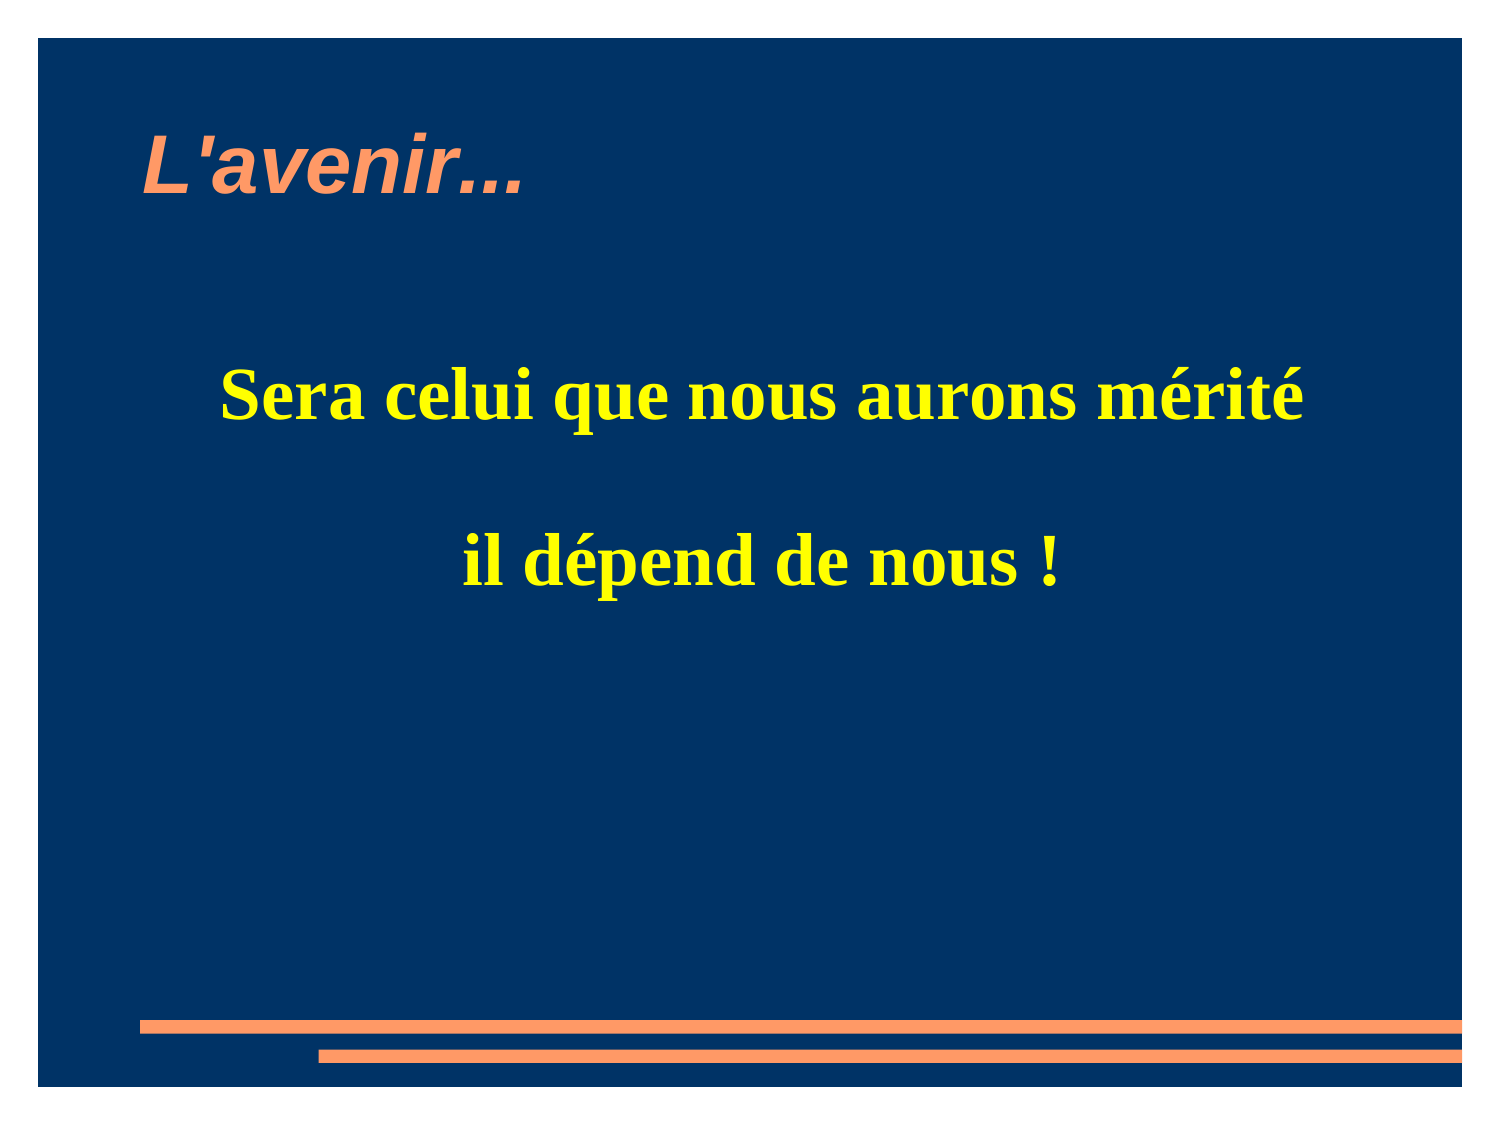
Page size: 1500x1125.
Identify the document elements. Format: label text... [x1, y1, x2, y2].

text_box Sera celui que nous aurons mérité il dépend de nous ! [139, 353, 1386, 735]
title L'avenir... [142, 76, 1359, 253]
